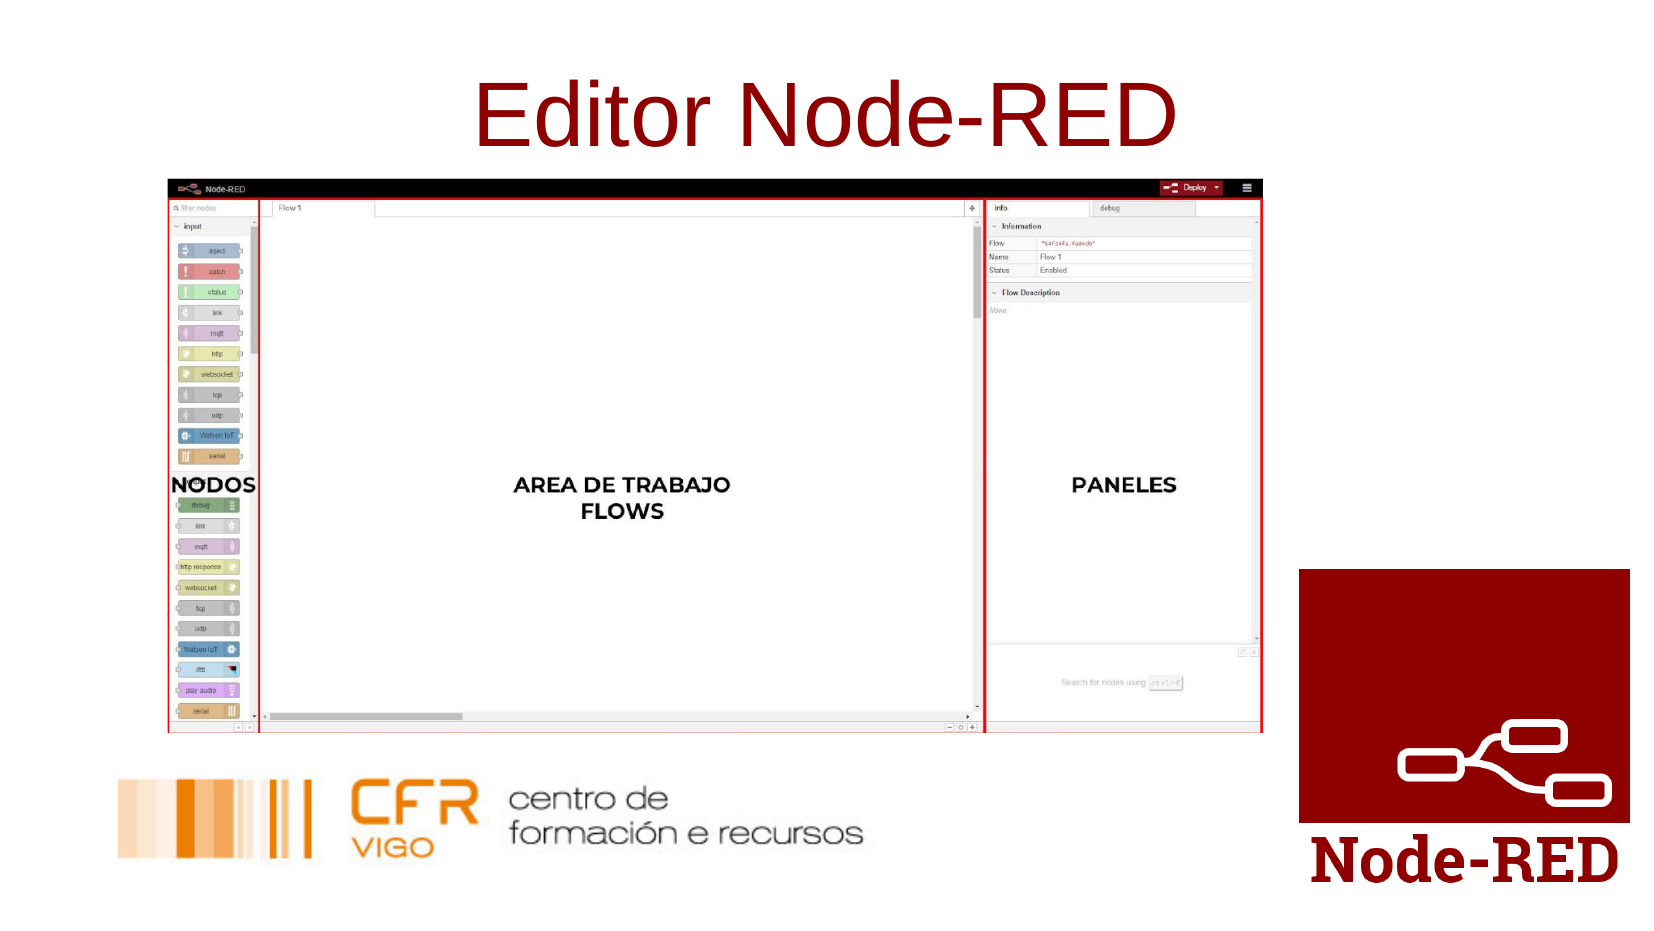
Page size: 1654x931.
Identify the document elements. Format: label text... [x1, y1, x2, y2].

title Editor Node-RED [82, 37, 1571, 193]
picture [1299, 569, 1630, 900]
picture [165, 178, 1264, 733]
picture [118, 751, 1111, 886]
